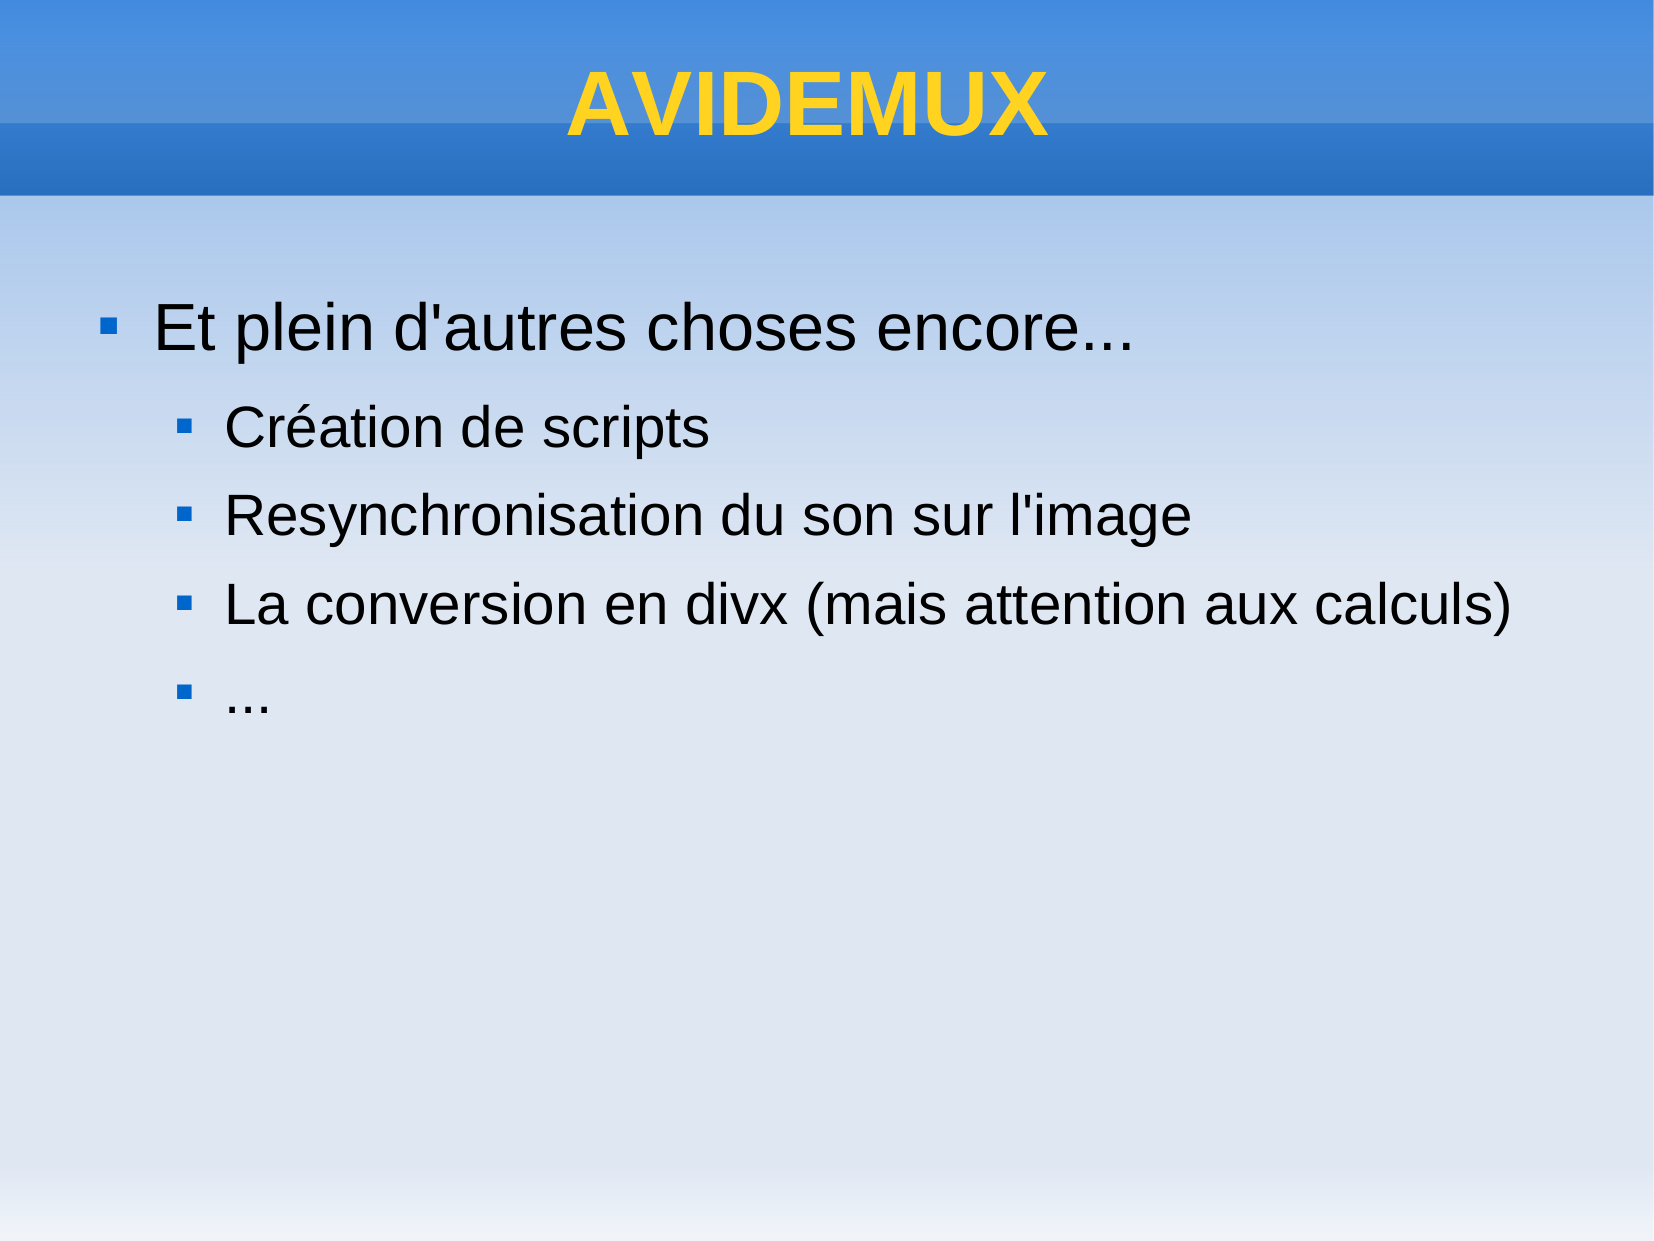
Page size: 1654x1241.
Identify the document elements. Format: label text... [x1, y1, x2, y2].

title AVIDEMUX [76, 0, 1565, 208]
picture [0, 0, 1654, 1241]
list Et plein d'autres choses encore... Création de scripts Resynchronisation du son sur l'image La conversion en divx (mais attention aux calculs) ... [82, 290, 1571, 1094]
